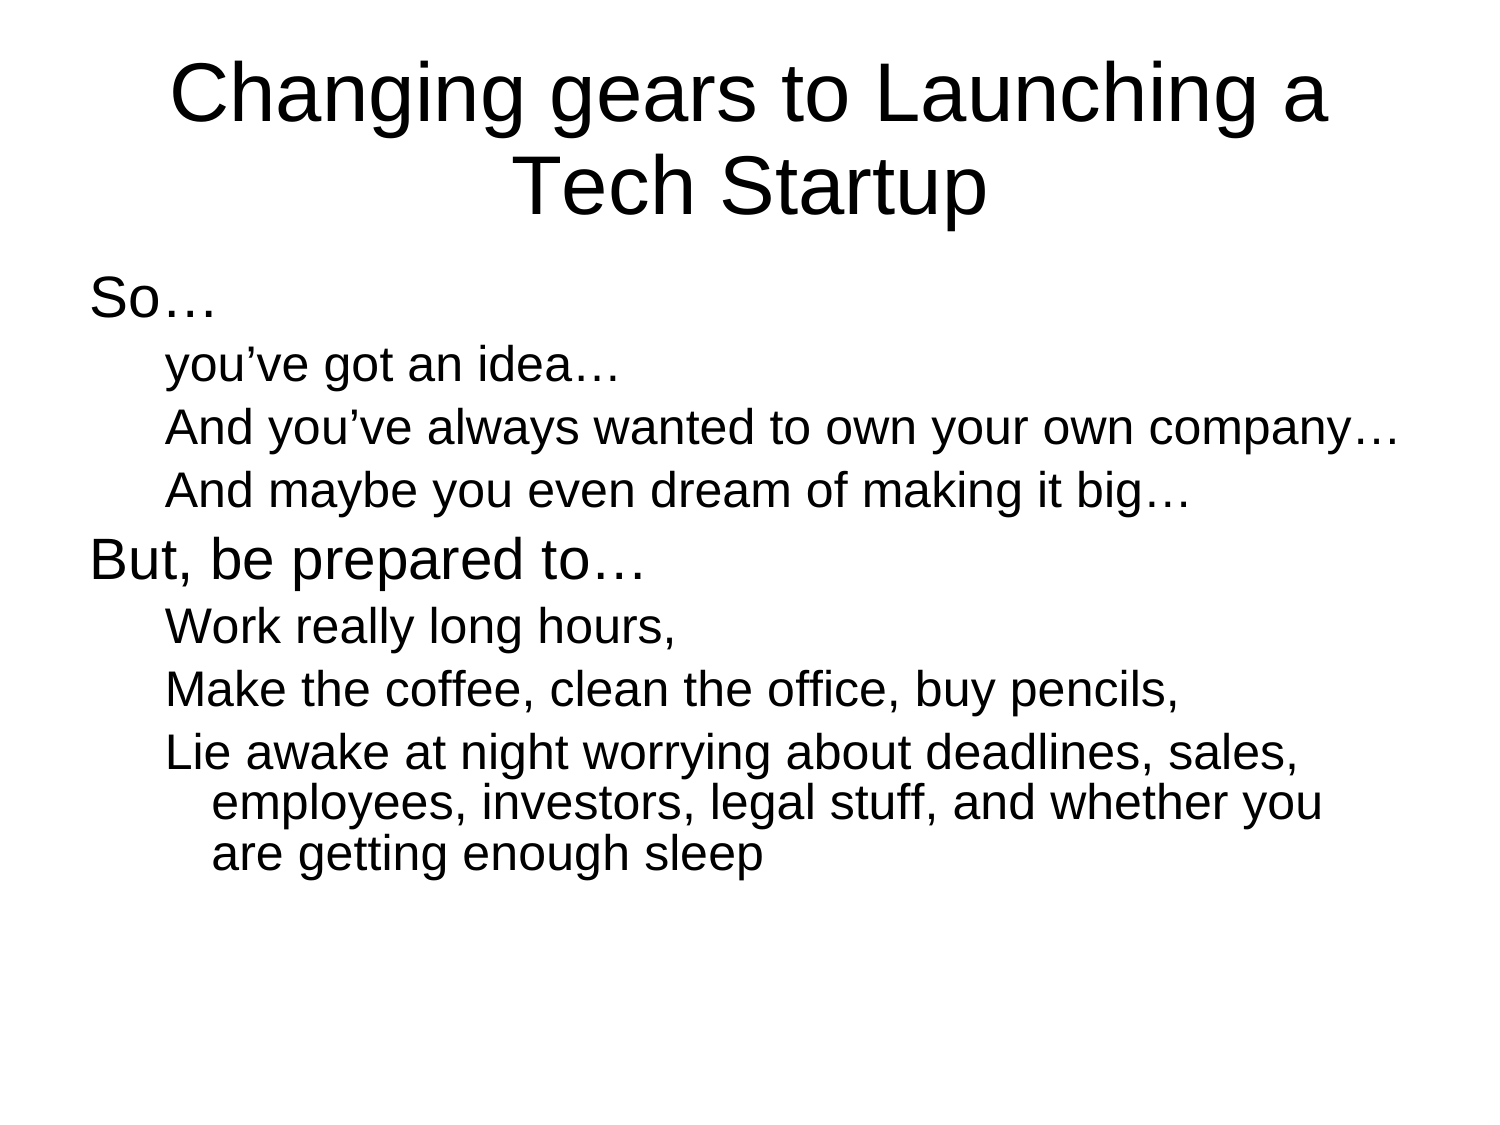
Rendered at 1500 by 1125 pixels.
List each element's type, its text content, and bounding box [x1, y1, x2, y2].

title Changing gears to Launching a Tech Startup [75, 31, 1426, 247]
list So… you’ve got an idea… And you’ve always wanted to own your own company… And maybe you even dream of making it big… But, be prepared to… Work really long hours, Make the coffee, clean the office, buy pencils, Lie awake at night worrying about deadlines, sales, employees, investors, legal stuff, and whether you are getting enough sleep [75, 262, 1426, 1006]
